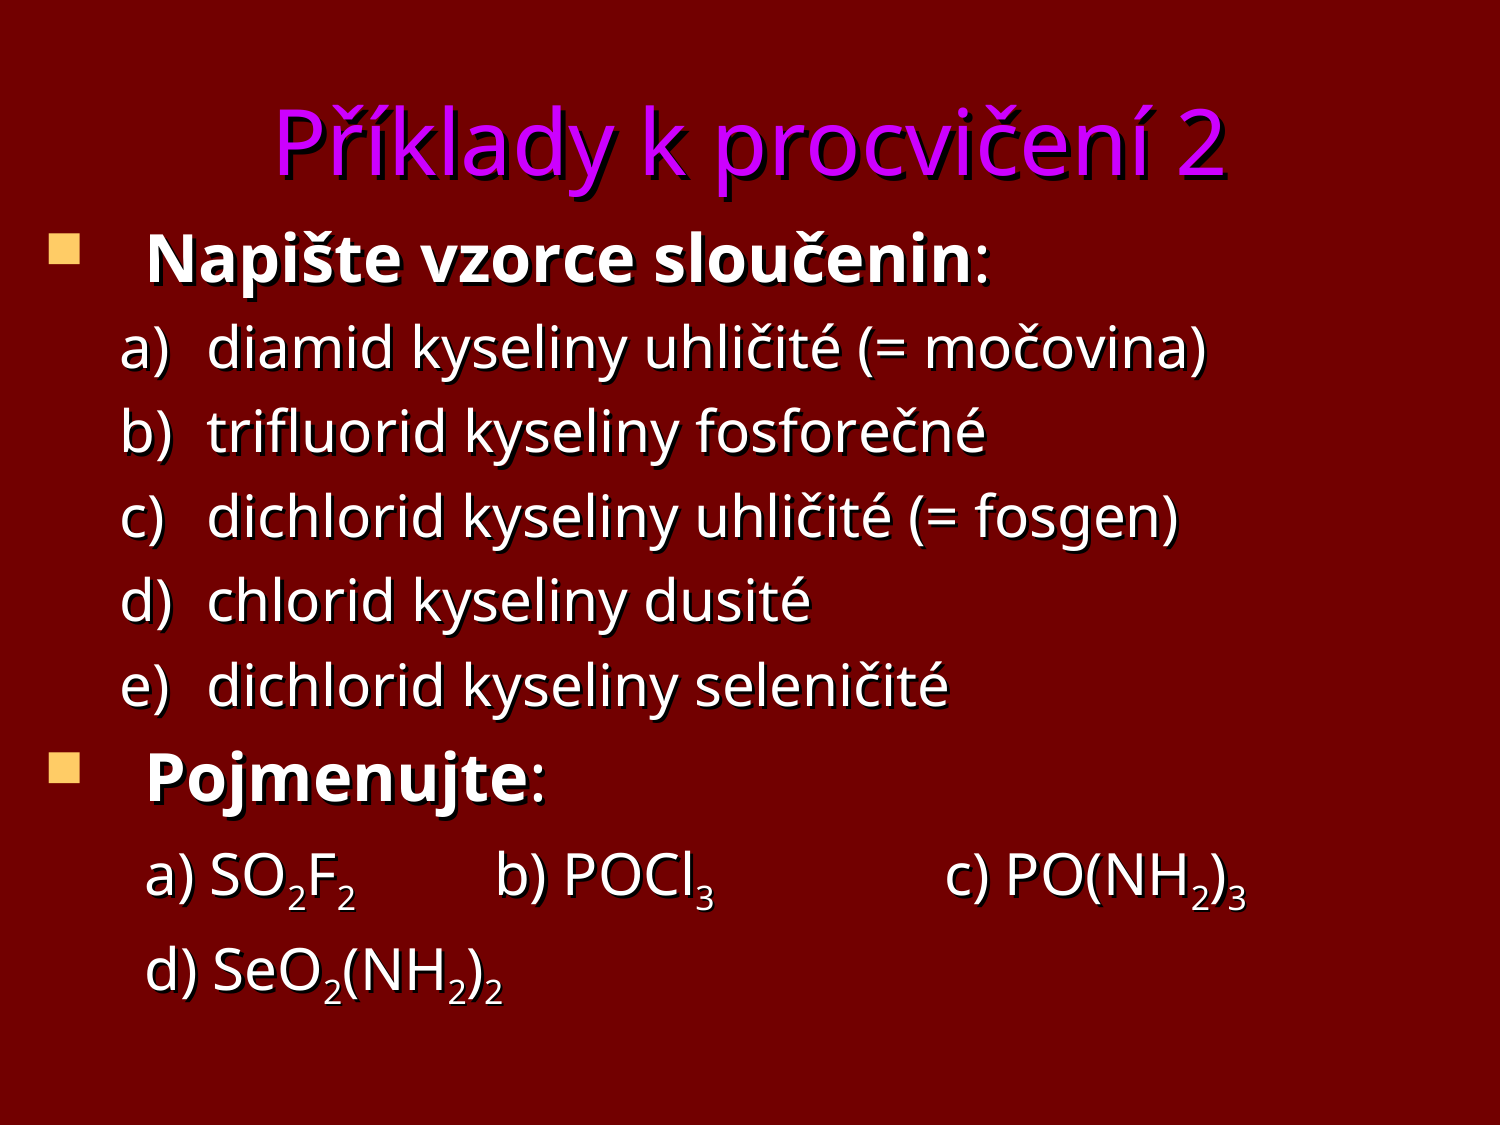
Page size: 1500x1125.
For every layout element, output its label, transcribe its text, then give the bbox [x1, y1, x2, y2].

list Napište vzorce sloučenin: diamid kyseliny uhličité (= močovina) trifluorid kyseliny fosforečné dichlorid kyseliny uhličité (= fosgen) chlorid kyseliny dusité dichlorid kyseliny seleničité Pojmenujte: a) SO2F2 b) POCl3 c) PO(NH2)3 d) SeO2(NH2)2 [29, 208, 1471, 1114]
title Příklady k procvičení 2 [75, 45, 1426, 208]
